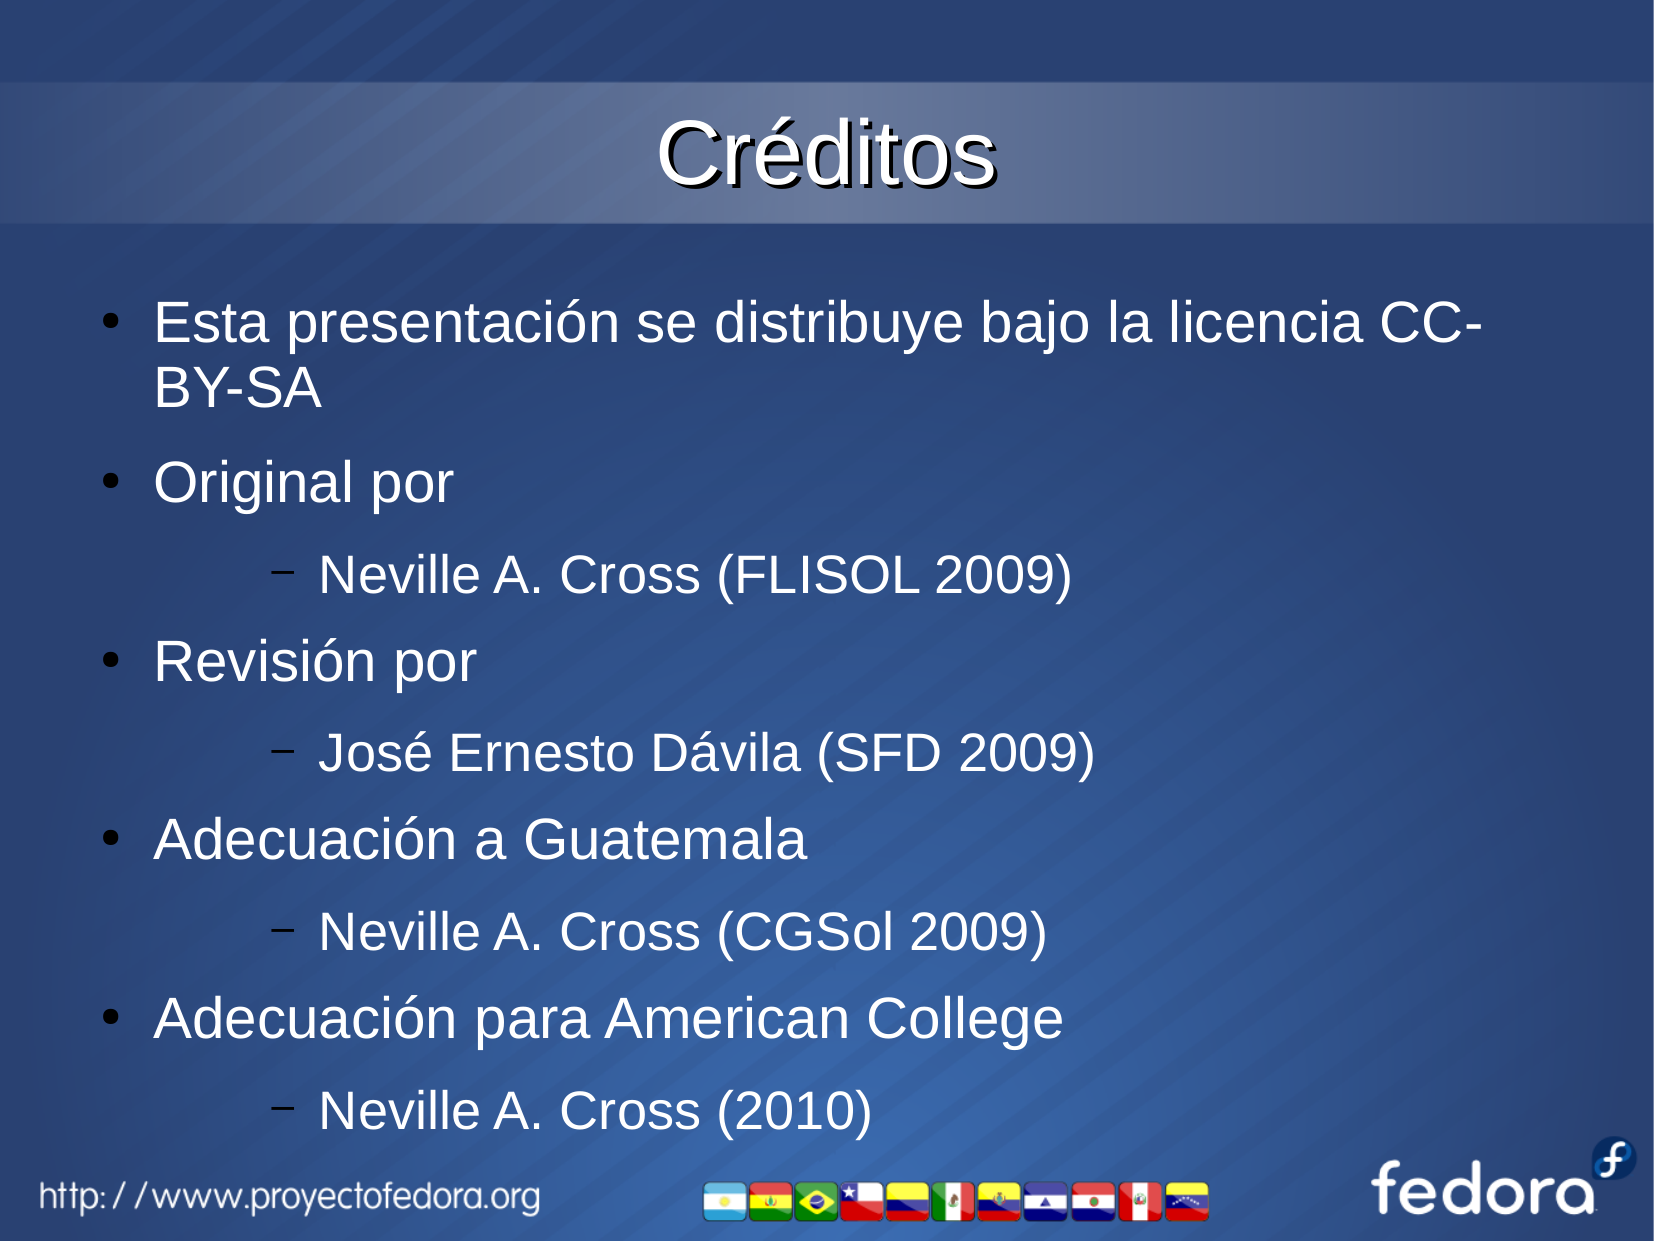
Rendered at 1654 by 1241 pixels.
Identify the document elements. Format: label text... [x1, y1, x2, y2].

picture [0, 0, 1654, 1241]
title Créditos [82, 49, 1571, 257]
list Esta presentación se distribuye bajo la licencia CC-BY-SA Original por Neville A. Cross (FLISOL 2009) Revisión por José Ernesto Dávila (SFD 2009) Adecuación a Guatemala Neville A. Cross (CGSol 2009) Adecuación para American College Neville A. Cross (2010) [82, 290, 1571, 1141]
